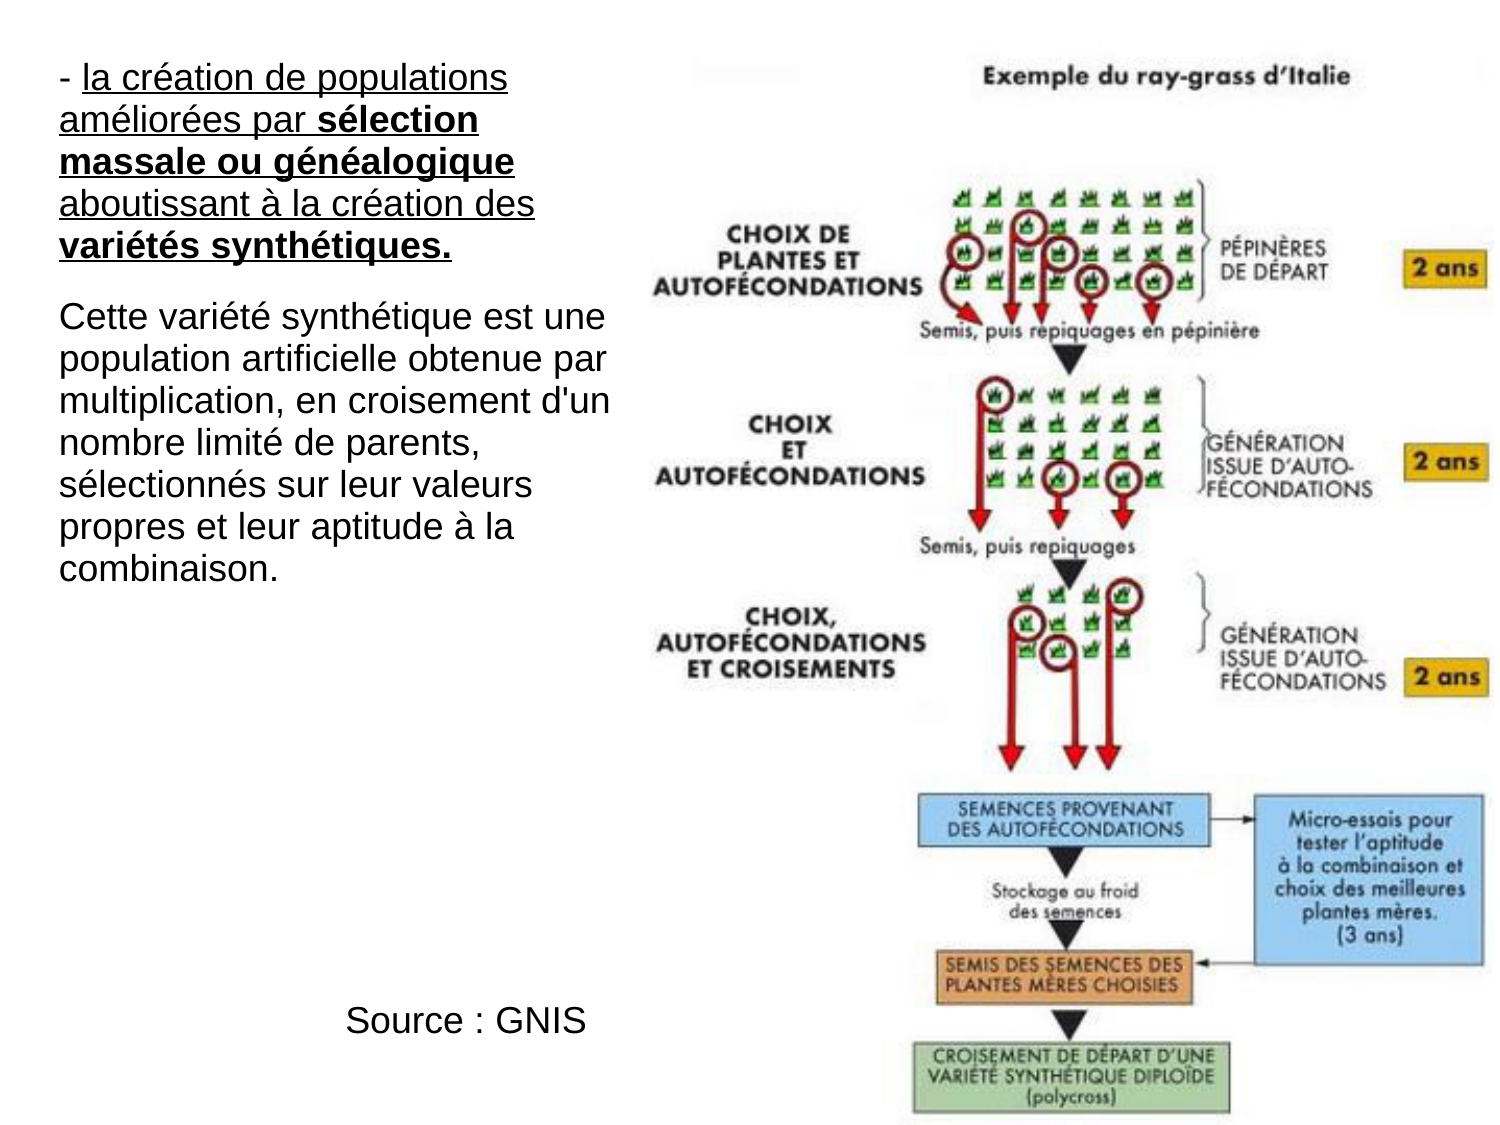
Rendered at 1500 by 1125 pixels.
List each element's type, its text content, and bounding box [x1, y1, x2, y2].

picture [649, 41, 1494, 1125]
text_box Source : GNIS [330, 992, 686, 1050]
list - la création de populations améliorées par sélection massale ou généalogique aboutissant à la création des variétés synthétiques. Cette variété synthétique est une population artificielle obtenue par multiplication, en croisement d'un nombre limité de parents, sélectionnés sur leur valeurs propres et leur aptitude à la combinaison. [59, 56, 626, 709]
